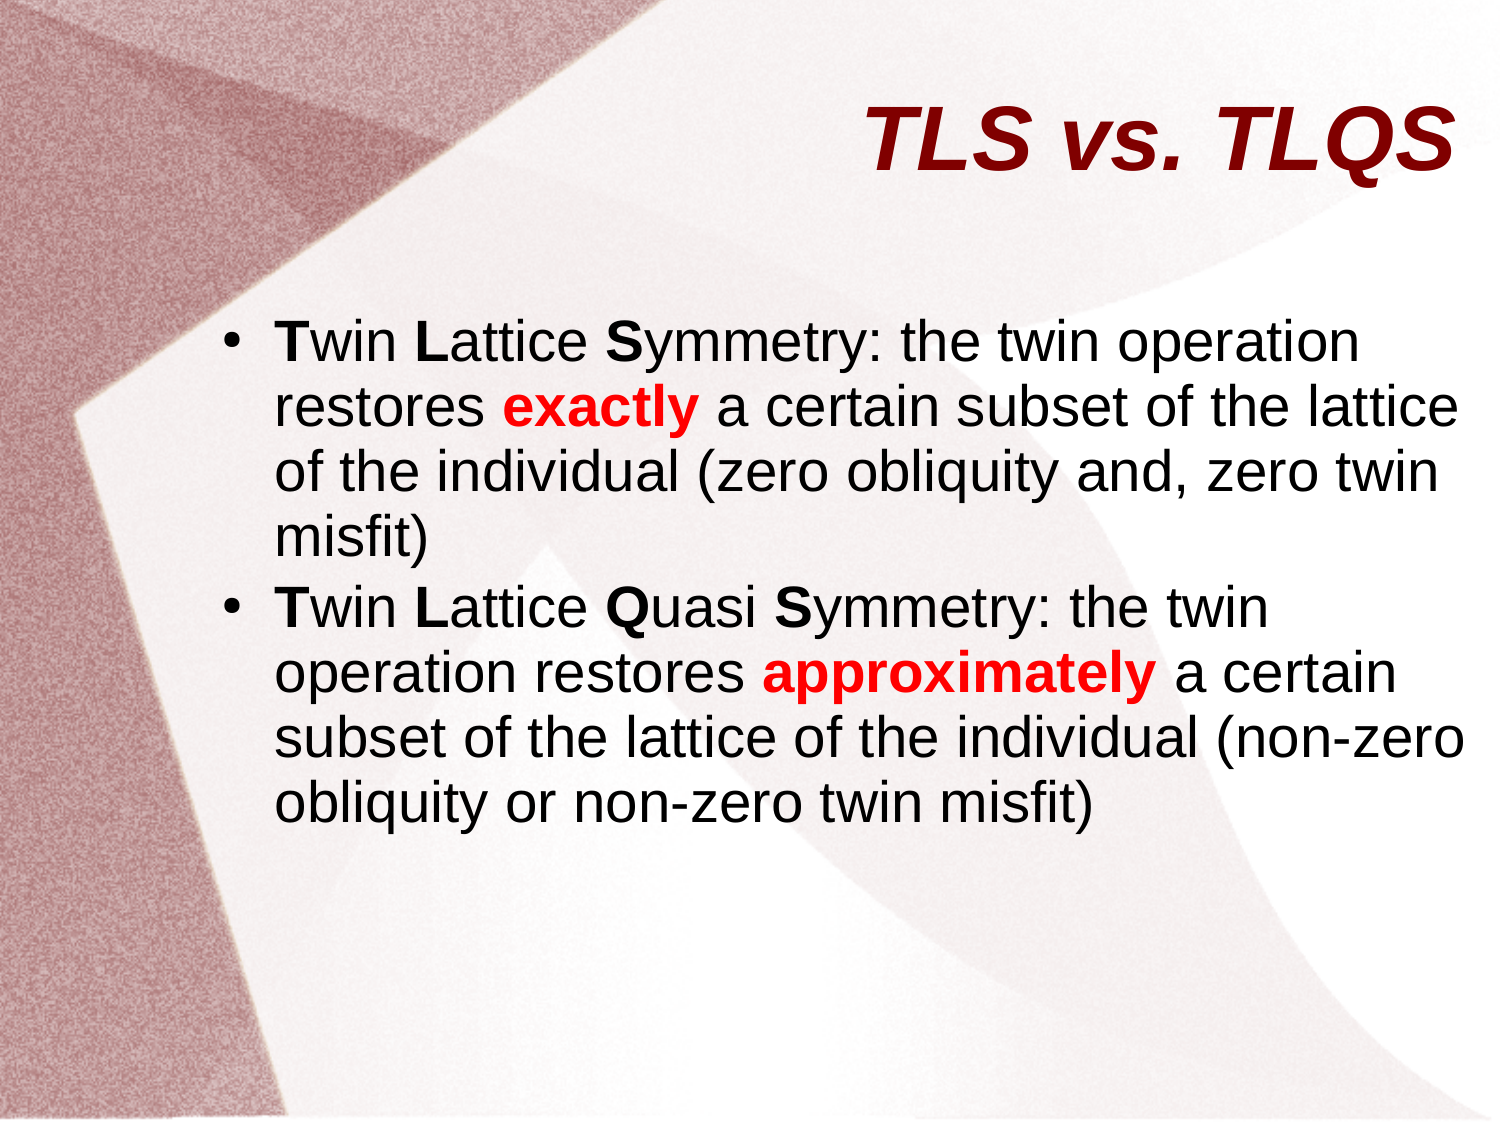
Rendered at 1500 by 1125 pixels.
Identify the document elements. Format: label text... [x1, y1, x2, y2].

picture [0, 0, 1500, 1125]
list Twin Lattice Symmetry: the twin operation restores exactly a certain subset of the lattice of the individual (zero obliquity and, zero twin misfit) Twin Lattice Quasi Symmetry: the twin operation restores approximately a certain subset of the lattice of the individual (non-zero obliquity or non-zero twin misfit) [203, 308, 1486, 890]
title TLS vs. TLQS [541, 44, 1458, 233]
